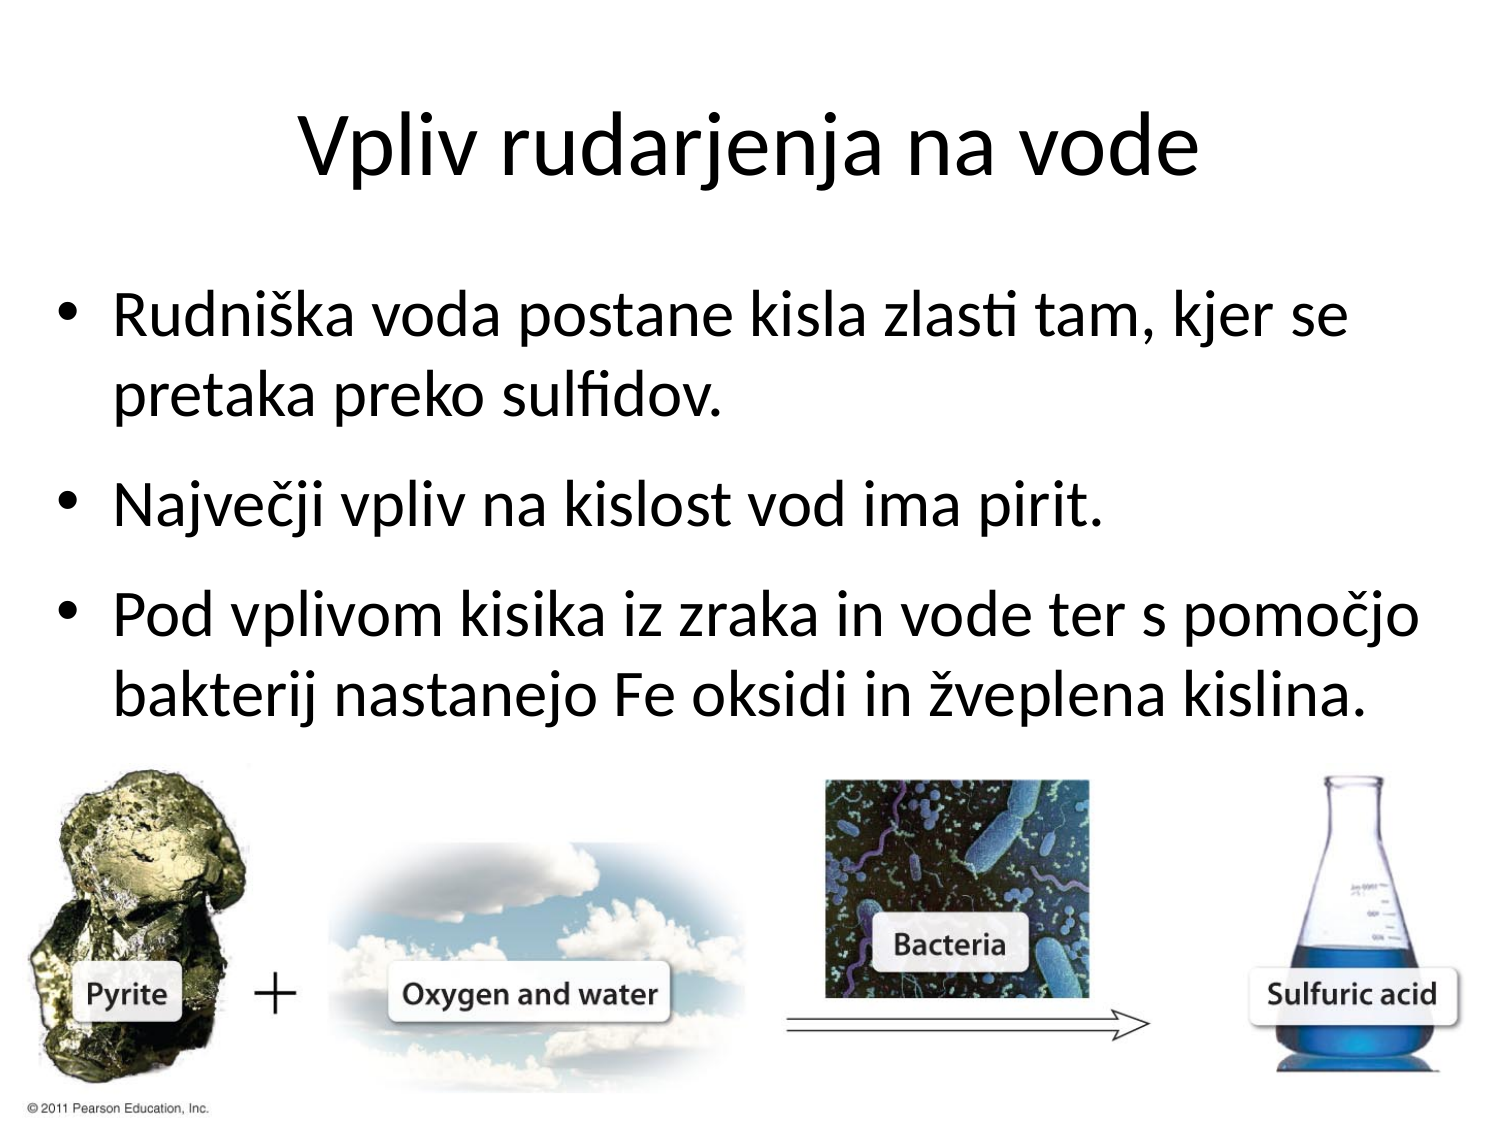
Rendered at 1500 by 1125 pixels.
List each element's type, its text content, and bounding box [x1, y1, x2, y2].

list Rudniška voda postane kisla zlasti tam, kjer se pretaka preko sulfidov. Največji vpliv na kislost vod ima pirit. Pod vplivom kisika iz zraka in vode ter s pomočjo bakterij nastanejo Fe oksidi in žveplena kislina. [41, 262, 1500, 1005]
picture [22, 763, 1467, 1125]
title Vpliv rudarjenja na vode [75, 45, 1425, 233]
